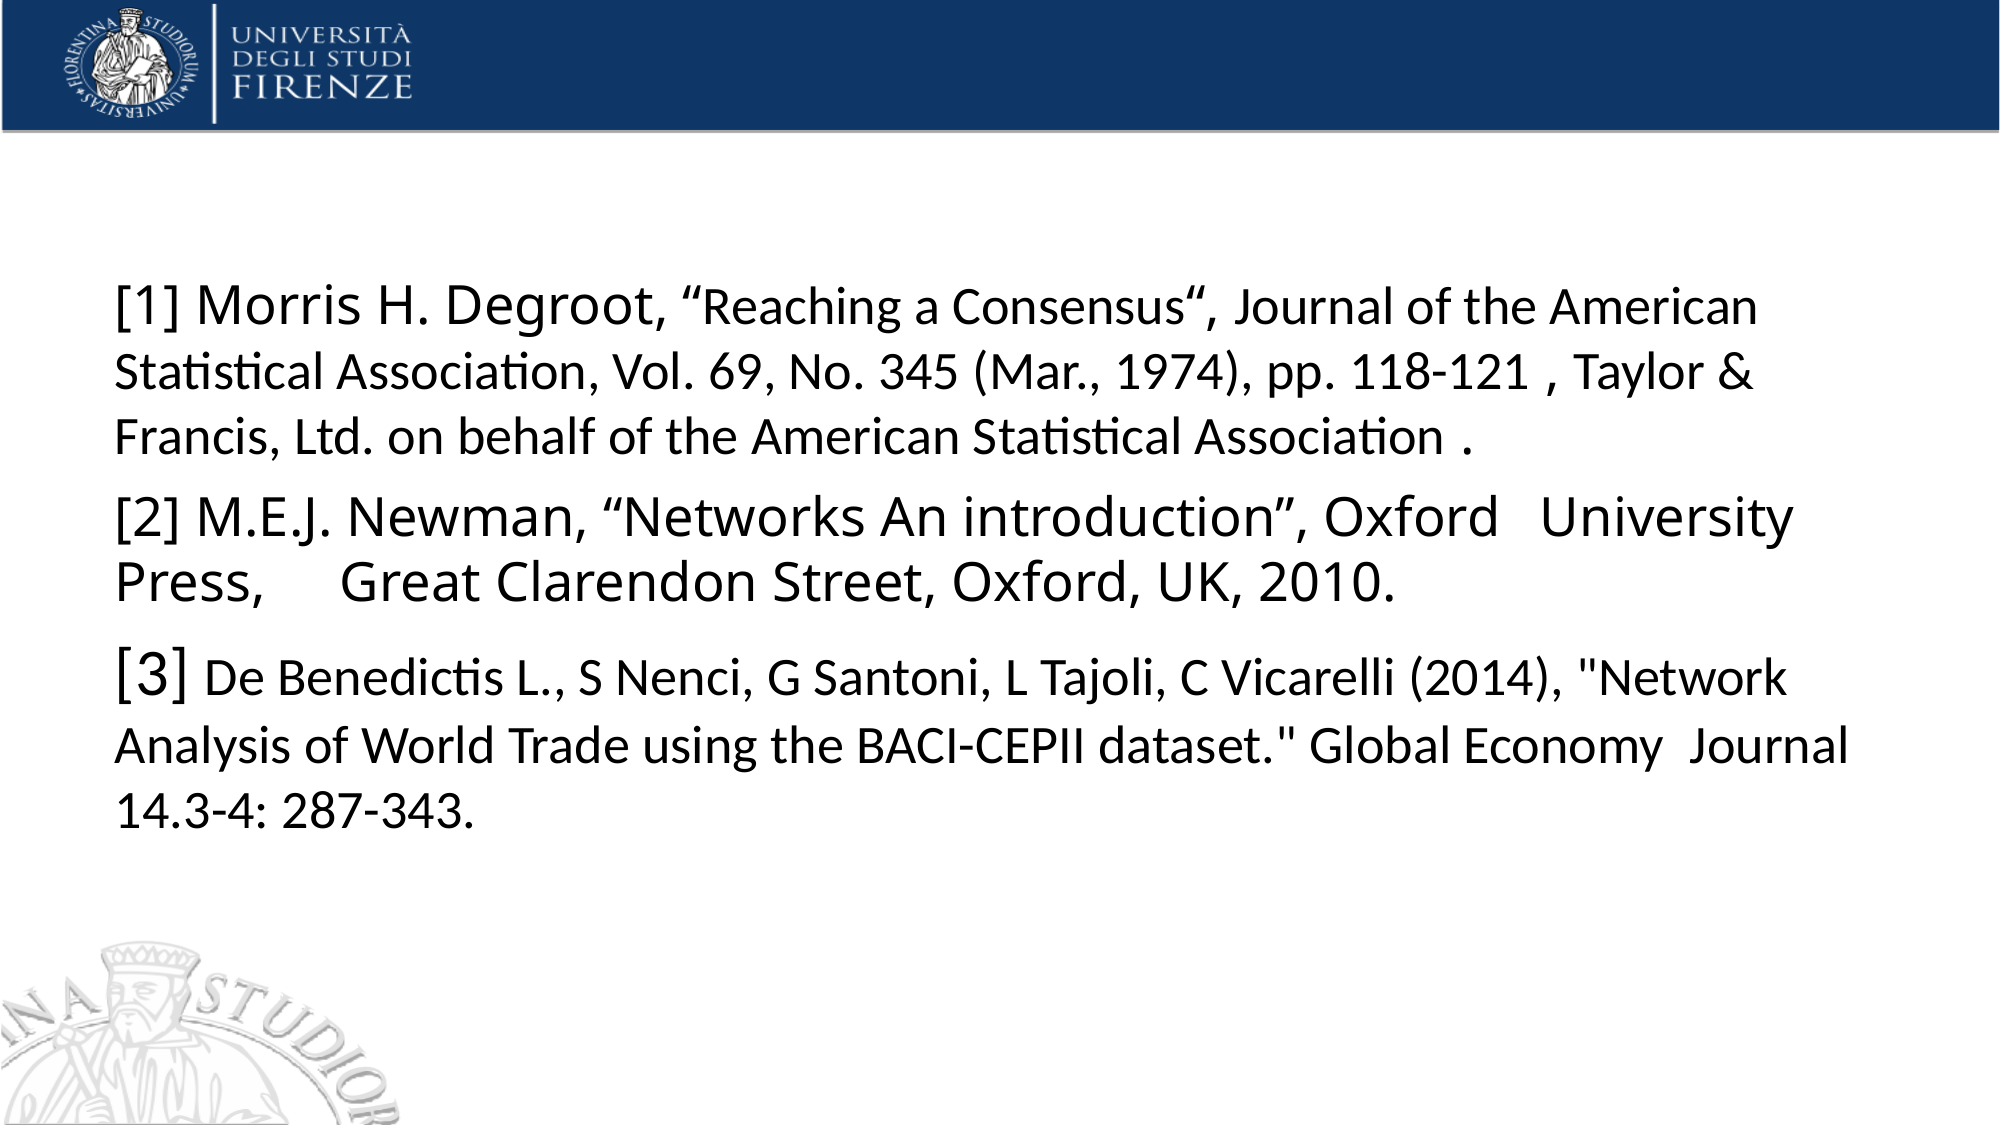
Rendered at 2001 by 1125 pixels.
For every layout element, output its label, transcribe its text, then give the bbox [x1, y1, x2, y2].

list [1] Morris H. Degroot, “Reaching a Consensus“, Journal of the American Statistical Association, Vol. 69, No. 345 (Mar., 1974), pp. 118-121 , Taylor & Francis, Ltd. on behalf of the American Statistical Association . [2] M.E.J. Newman, “Networks An introduction”, Oxford University Press, Great Clarendon Street, Oxford, UK, 2010. [3] De Benedictis L., S Nenci, G Santoni, L Tajoli, C Vicarelli (2014), "Network Analysis of World Trade using the BACI-CEPII dataset." Global Economy Journal 14.3-4: 287-343. [99, 262, 1900, 1005]
